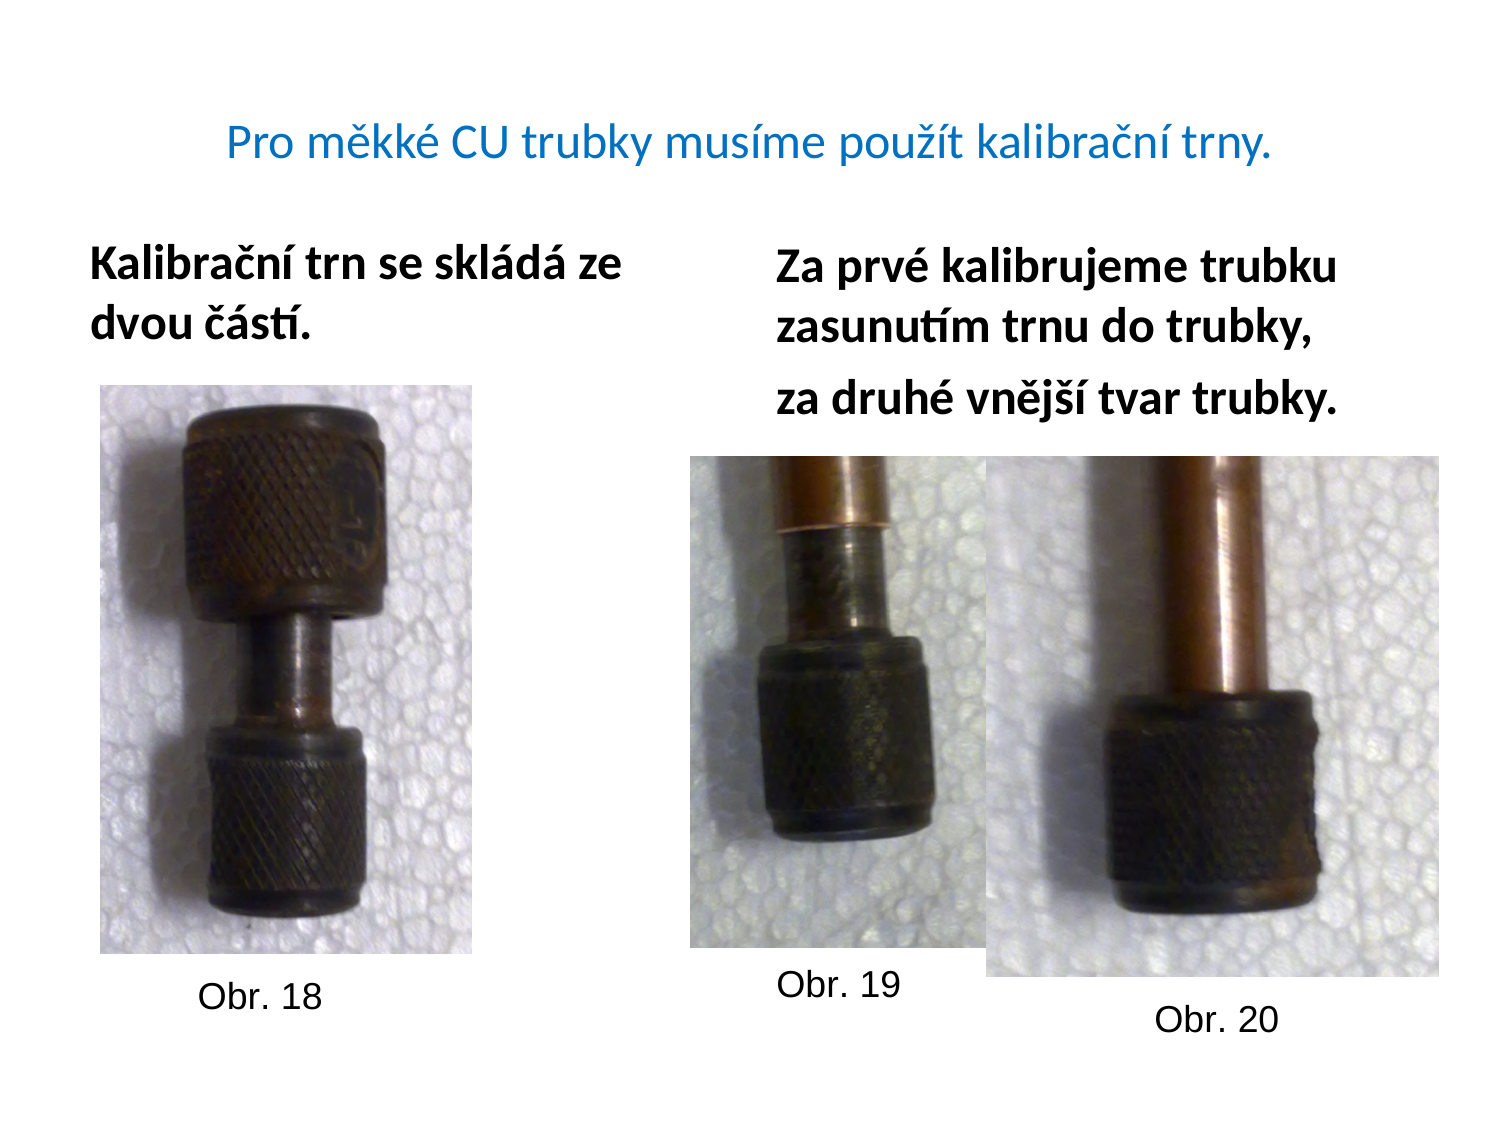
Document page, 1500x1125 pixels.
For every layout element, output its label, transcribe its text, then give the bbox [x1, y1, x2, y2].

list Kalibrační trn se skládá ze dvou částí. [74, 221, 738, 357]
text_box Obr. 18 [183, 964, 373, 1025]
text_box [690, 456, 1439, 977]
list Za prvé kalibrujeme trubku zasunutím trnu do trubky, za druhé vnější tvar trubky. [761, 219, 1425, 433]
text_box Obr. 19 [761, 952, 917, 1013]
title Pro měkké CU trubky musíme použít kalibrační trny. [75, 45, 1426, 233]
picture [100, 385, 472, 954]
text_box Obr. 20 [1139, 987, 1295, 1049]
